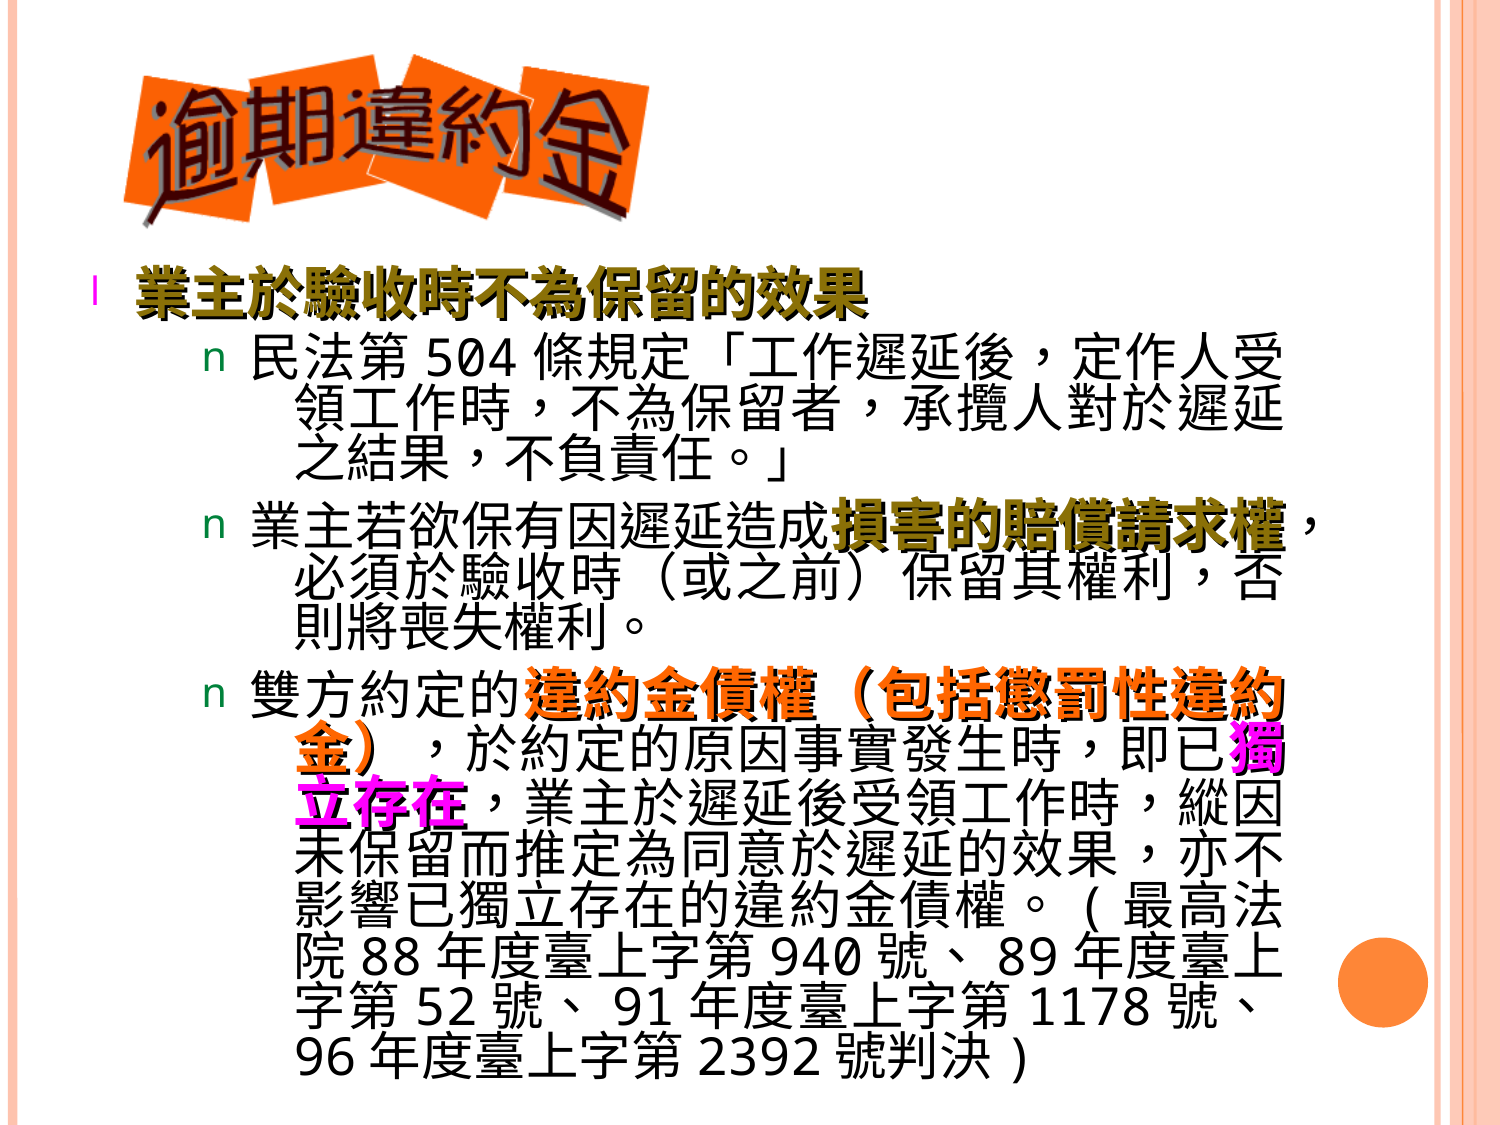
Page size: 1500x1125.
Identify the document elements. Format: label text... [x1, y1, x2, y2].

list 業主於驗收時不為保留的效果 民法第504條規定「工作遲延後，定作人受領工作時，不為保留者，承攬人對於遲延之結果，不負責任。」 業主若欲保有因遲延造成損害的賠償請求權，必須於驗收時（或之前）保留其權利，否則將喪失權利。 雙方約定的違約金債權（包括懲罰性違約金），於約定的原因事實發生時，即已獨立存在，業主於遲延後受領工作時，縱因未保留而推定為同意於遲延的效果，亦不影響已獨立存在的違約金債權。(最高法院88年度臺上字第940號、89年度臺上字第52號、91年度臺上字第1178號、96年度臺上字第2392號判決) [75, 262, 1300, 1106]
picture [120, 49, 656, 234]
